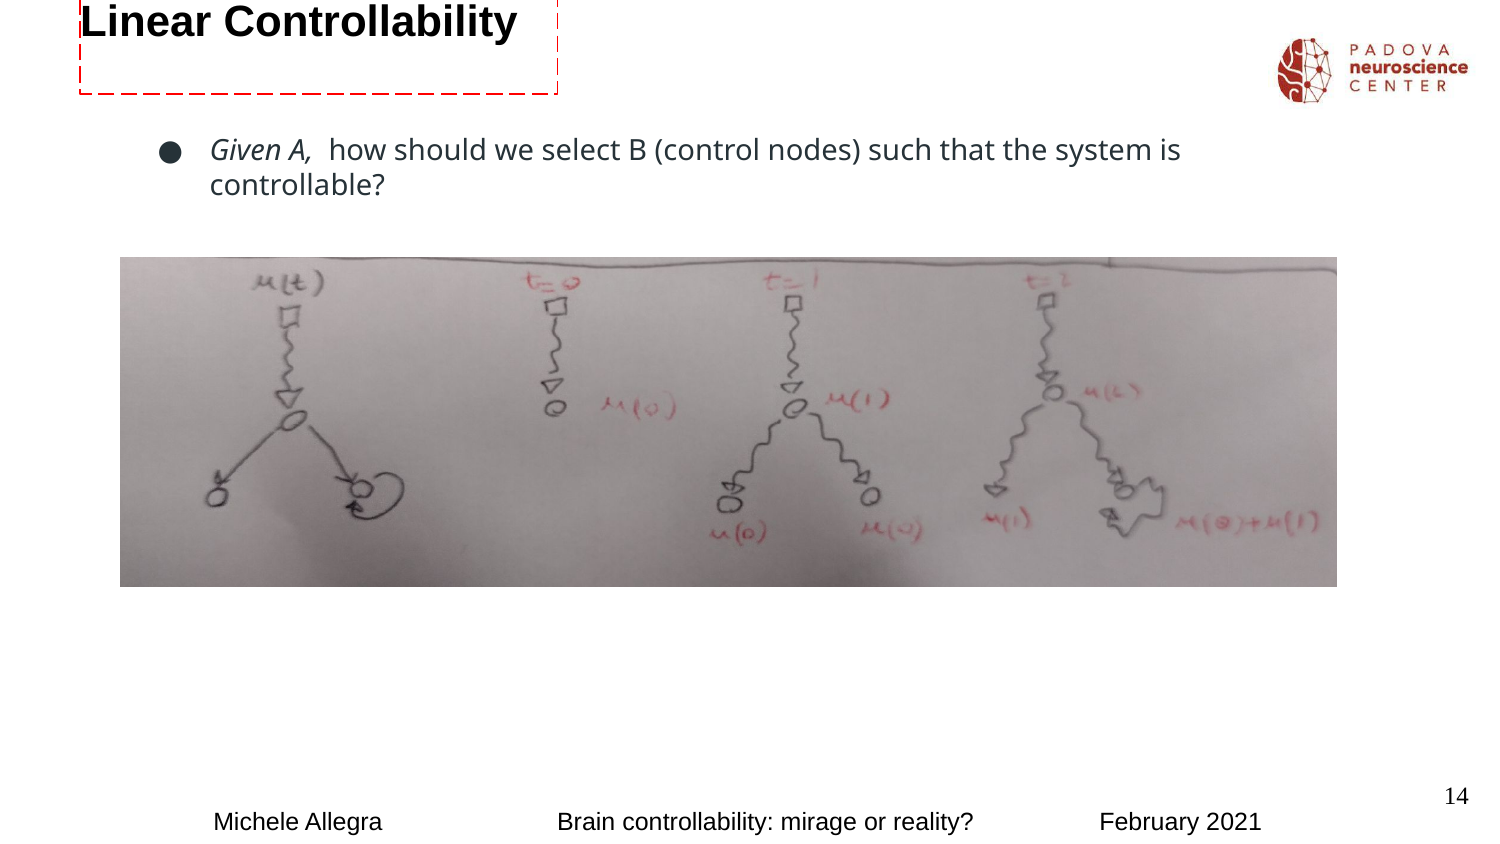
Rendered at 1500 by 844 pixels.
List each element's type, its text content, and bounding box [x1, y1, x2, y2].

text_box Given A, how should we select B (control nodes) such that the system is controllable? [119, 81, 1252, 257]
picture [119, 257, 1337, 587]
slide_number <number> [1378, 779, 1469, 844]
title Linear Controllability [80, 0, 558, 95]
text_box Michele Allegra Brain controllability: mirage or reality? February 2021 [64, 794, 1415, 844]
picture [1268, 10, 1476, 123]
